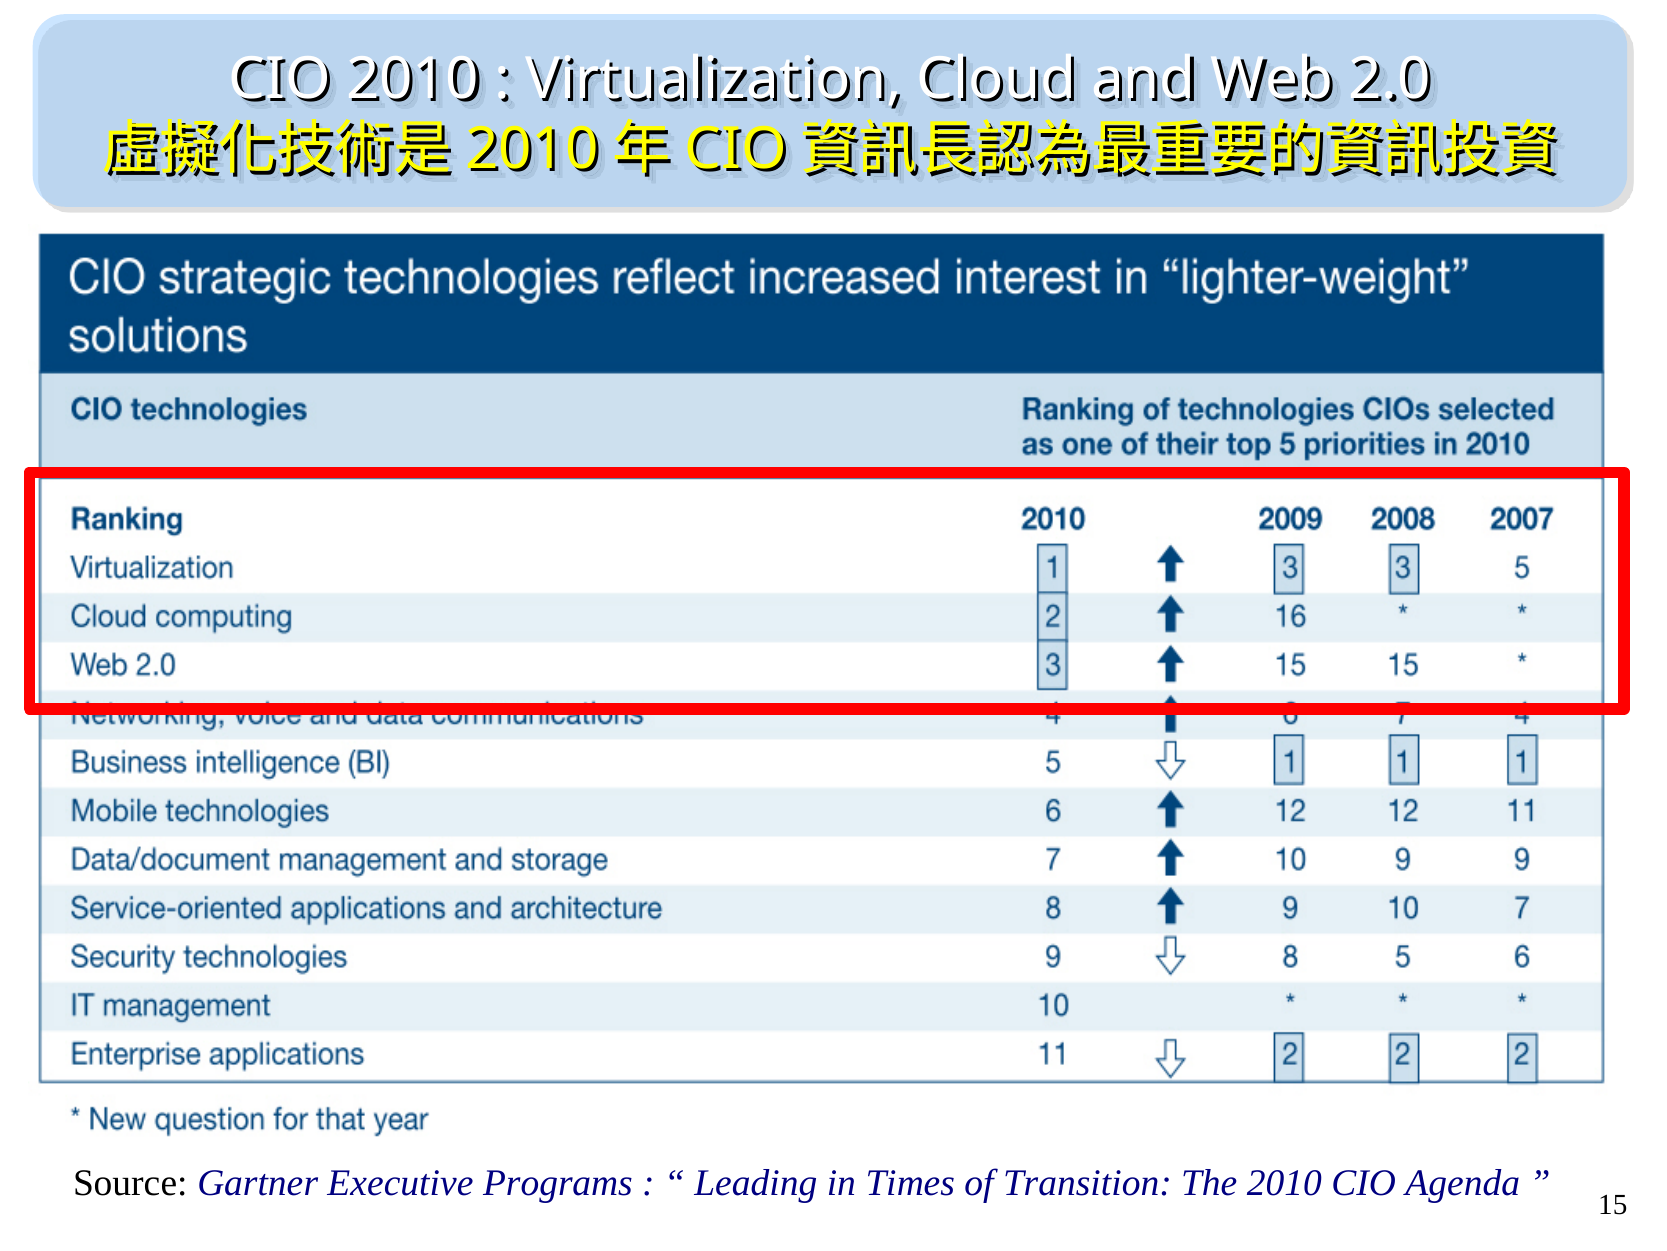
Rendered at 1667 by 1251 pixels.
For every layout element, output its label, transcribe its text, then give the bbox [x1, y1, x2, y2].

picture [28, 715, 1625, 1150]
text_box Source: Gartner Executive Programs : “ Leading in Times of Transition: The 2010 CIO Agenda ” [58, 1150, 1594, 1226]
picture [35, 478, 1618, 703]
text_box CIO 2010 : Virtualization, Cloud and Web 2.0 虛擬化技術是2010年CIO資訊長認為最重要的資訊投資 [32, 14, 1628, 207]
picture [28, 224, 1625, 467]
